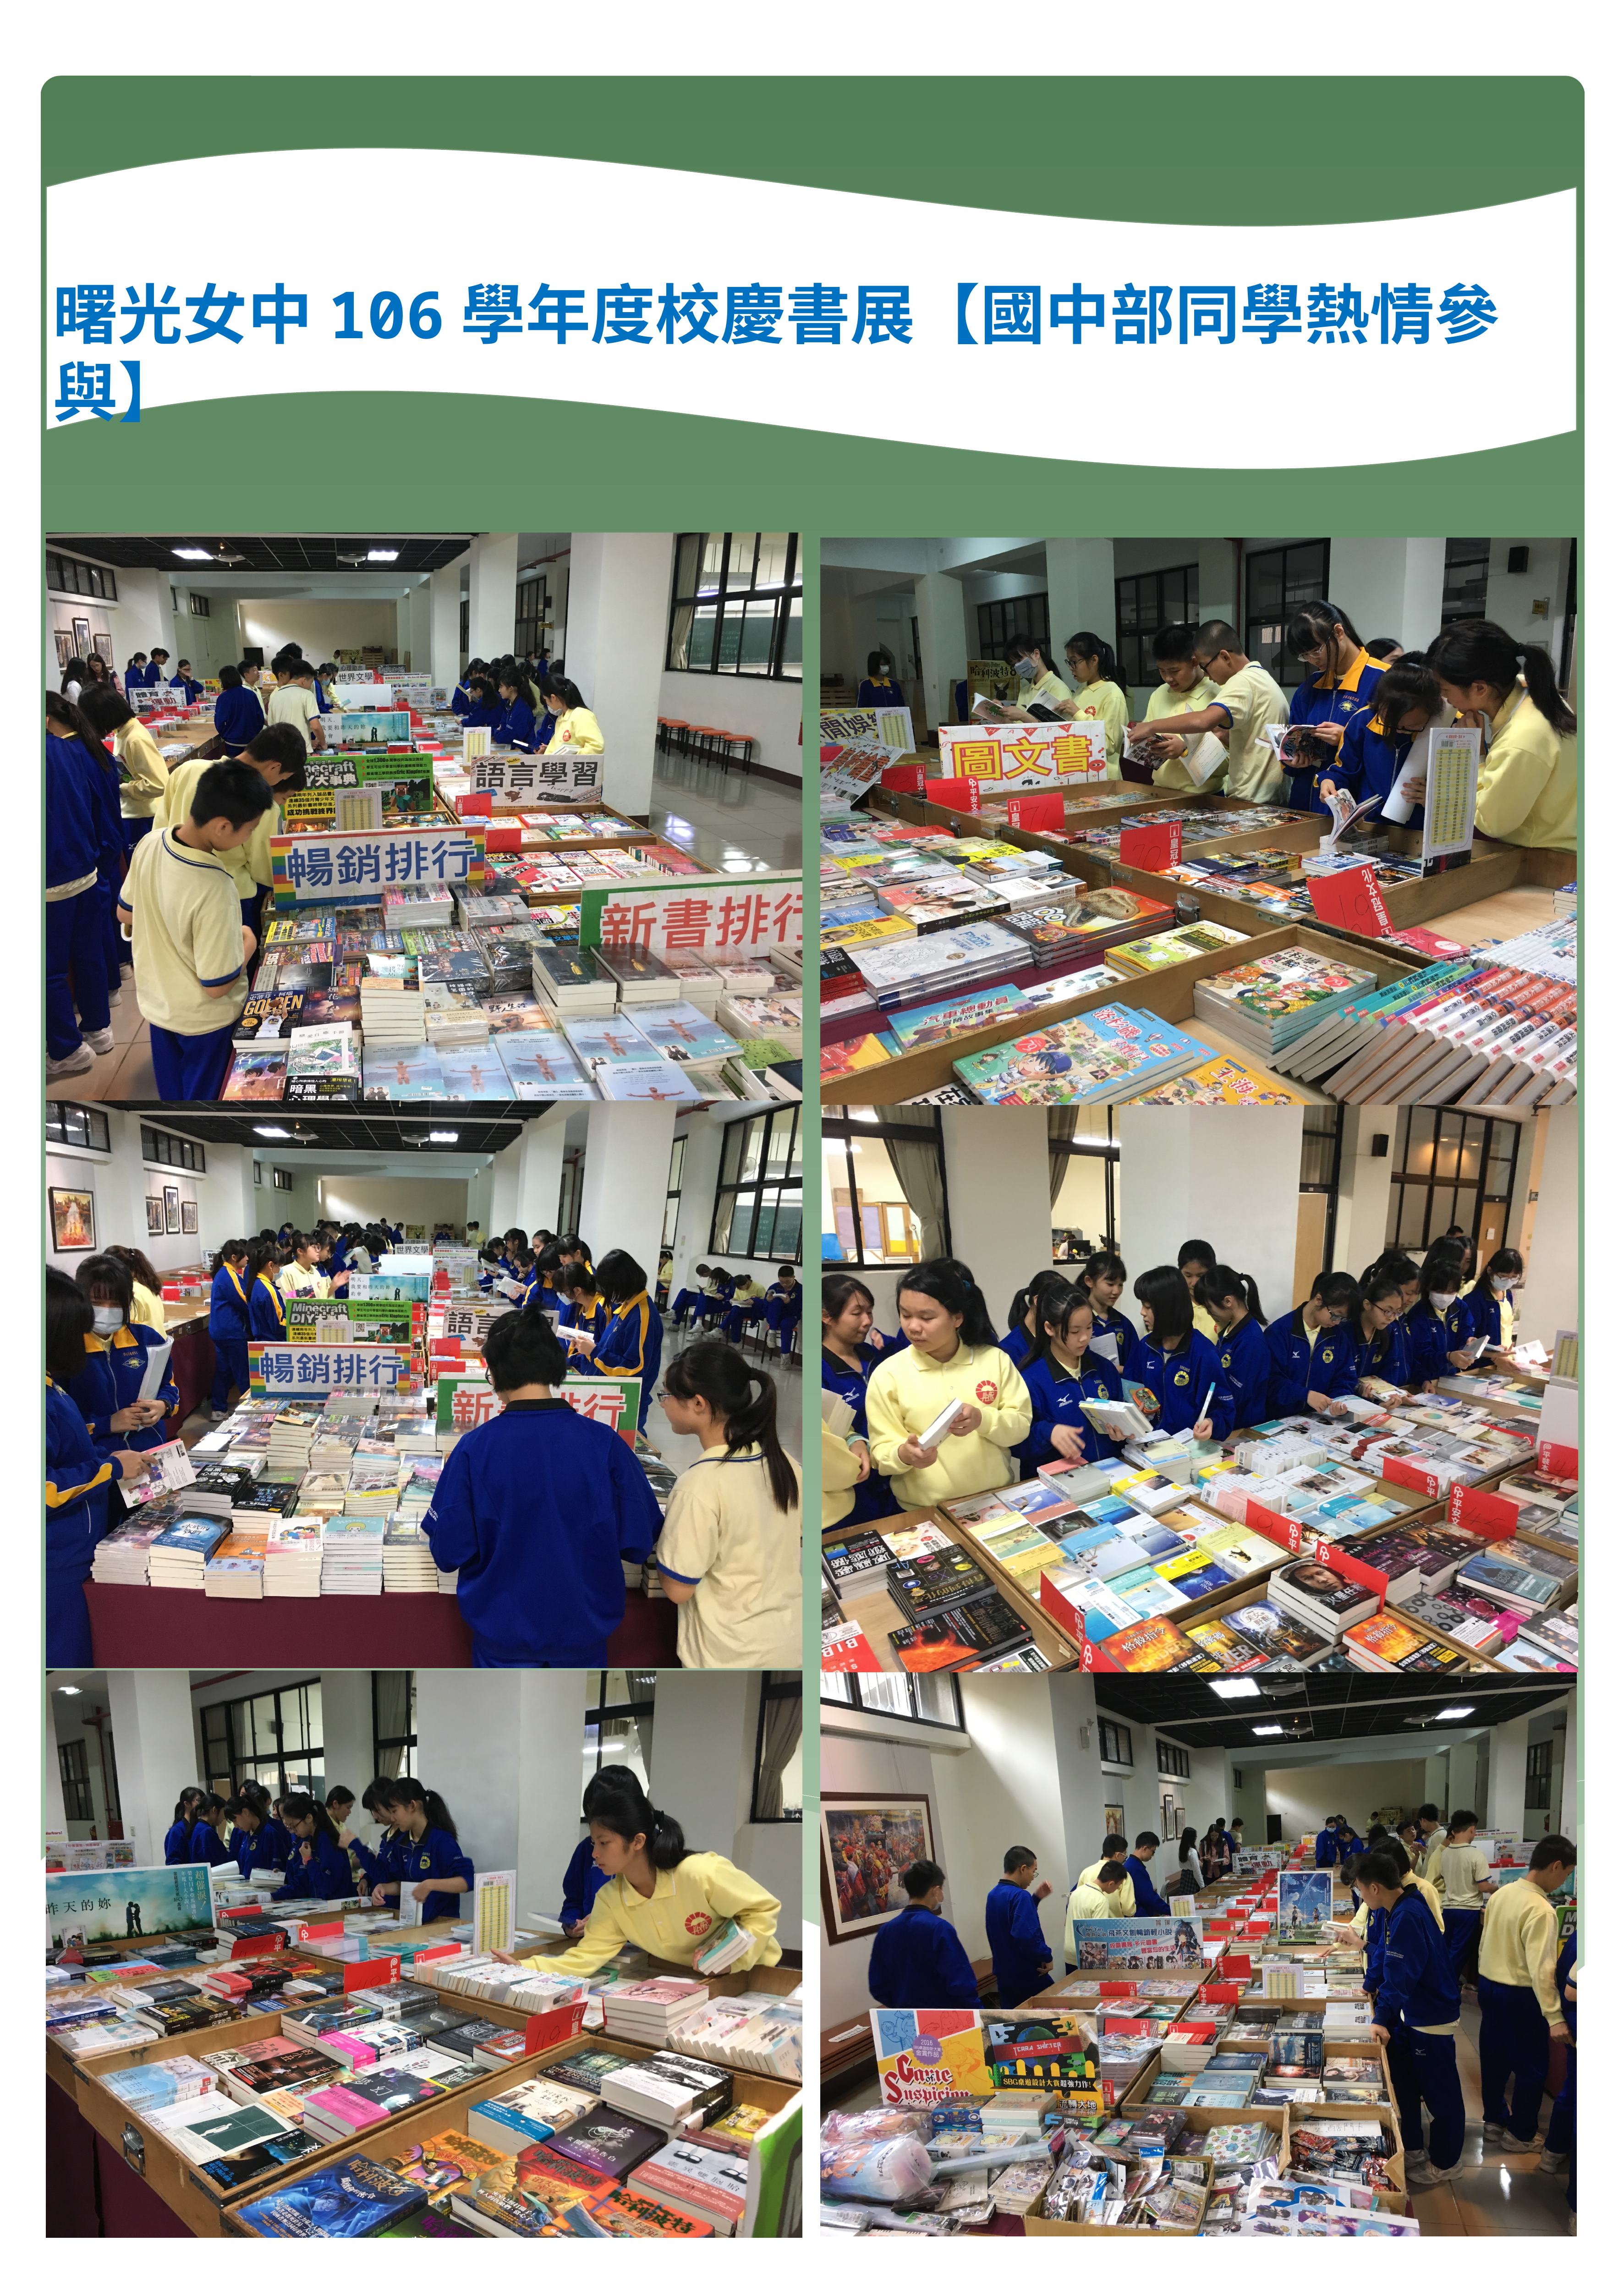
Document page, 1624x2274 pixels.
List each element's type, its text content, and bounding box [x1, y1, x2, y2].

picture [46, 533, 802, 1668]
text_box [46, 148, 1577, 270]
text_box 曙光女中106學年度校慶書展【國中部同學熱情參與】 [46, 270, 1577, 433]
text_box [832, 433, 1566, 470]
picture [46, 1670, 802, 2238]
picture [820, 538, 1578, 2237]
